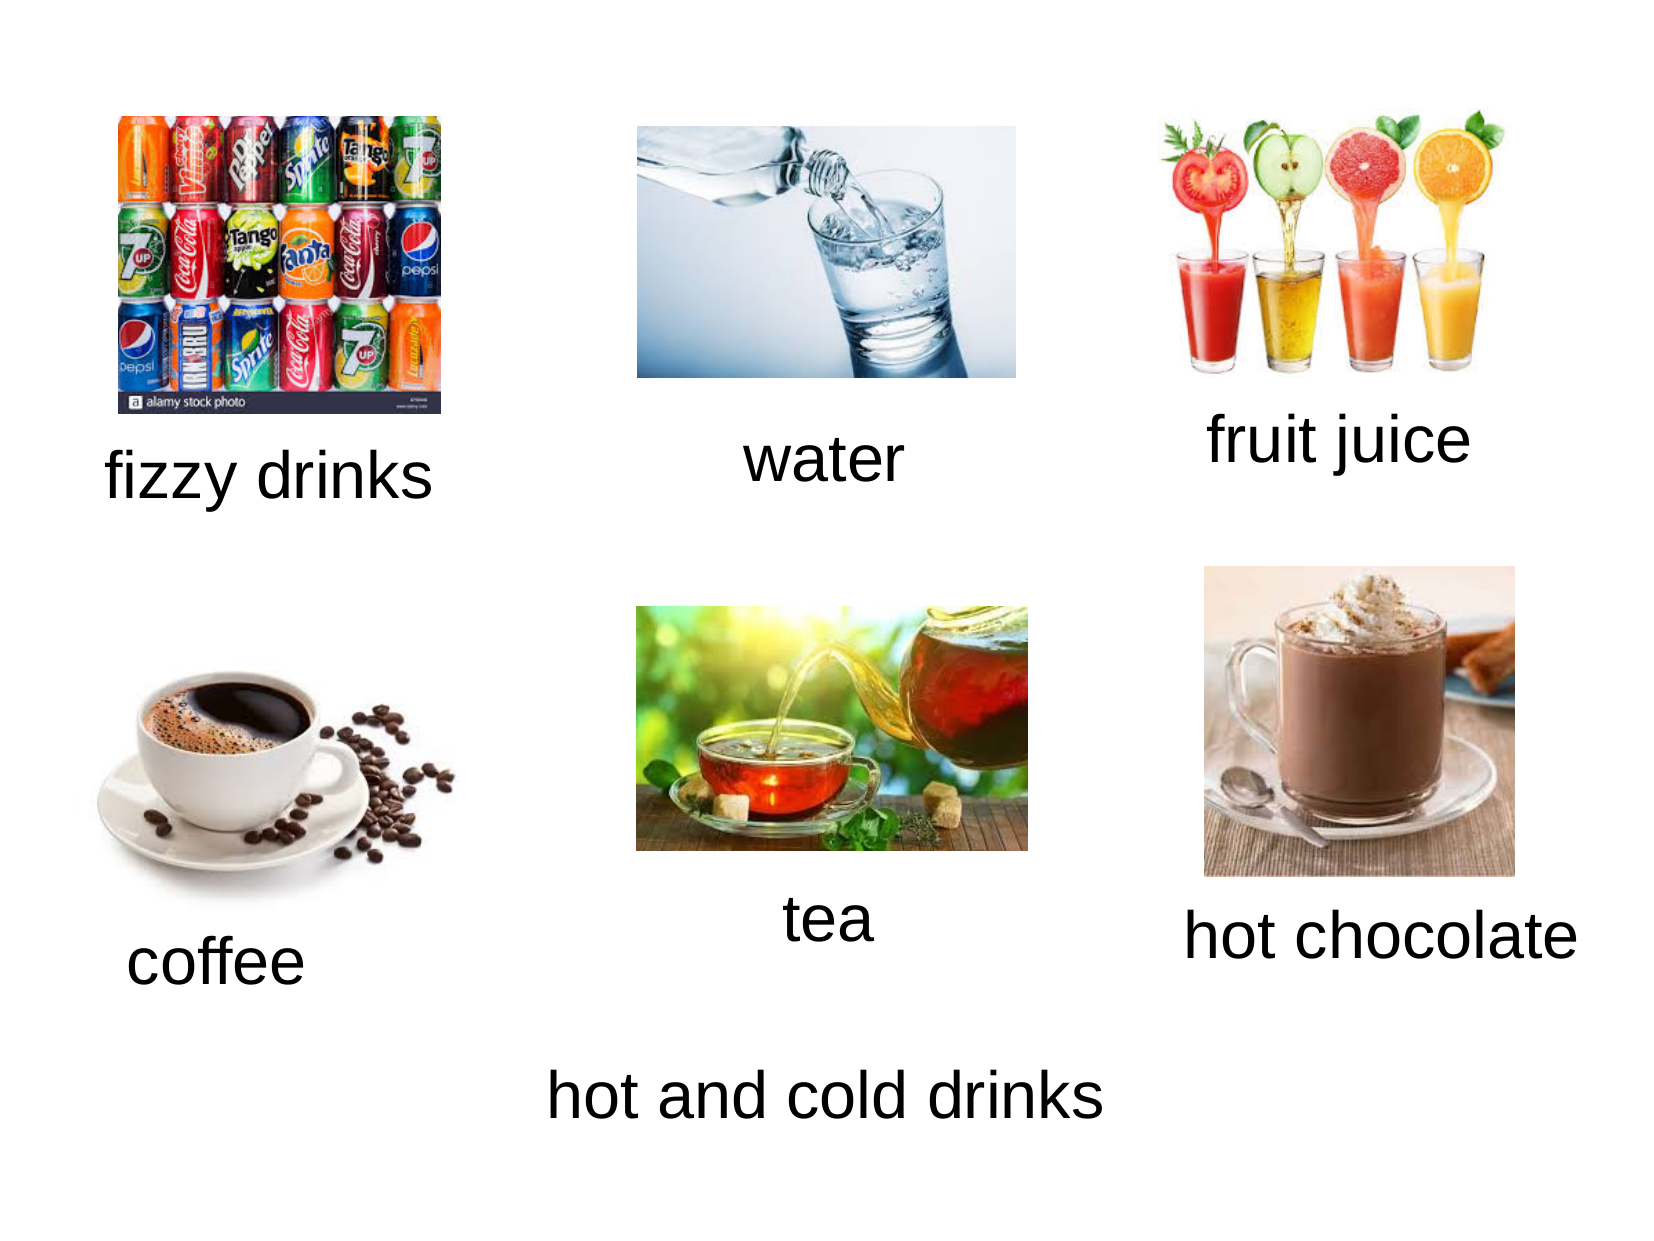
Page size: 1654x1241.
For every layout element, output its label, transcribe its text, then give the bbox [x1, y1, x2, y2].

picture [1204, 566, 1515, 877]
text_box hot and cold drinks [531, 1051, 1121, 1141]
text_box coffee [112, 916, 323, 1006]
picture [118, 116, 441, 414]
text_box hot chocolate [1169, 890, 1596, 981]
picture [636, 606, 1028, 851]
picture [637, 126, 1016, 378]
text_box tea [767, 874, 890, 999]
text_box fizzy drinks [89, 430, 450, 520]
picture [1158, 108, 1512, 378]
text_box fruit juice [1191, 394, 1488, 485]
text_box water [728, 413, 922, 503]
picture [78, 660, 461, 910]
